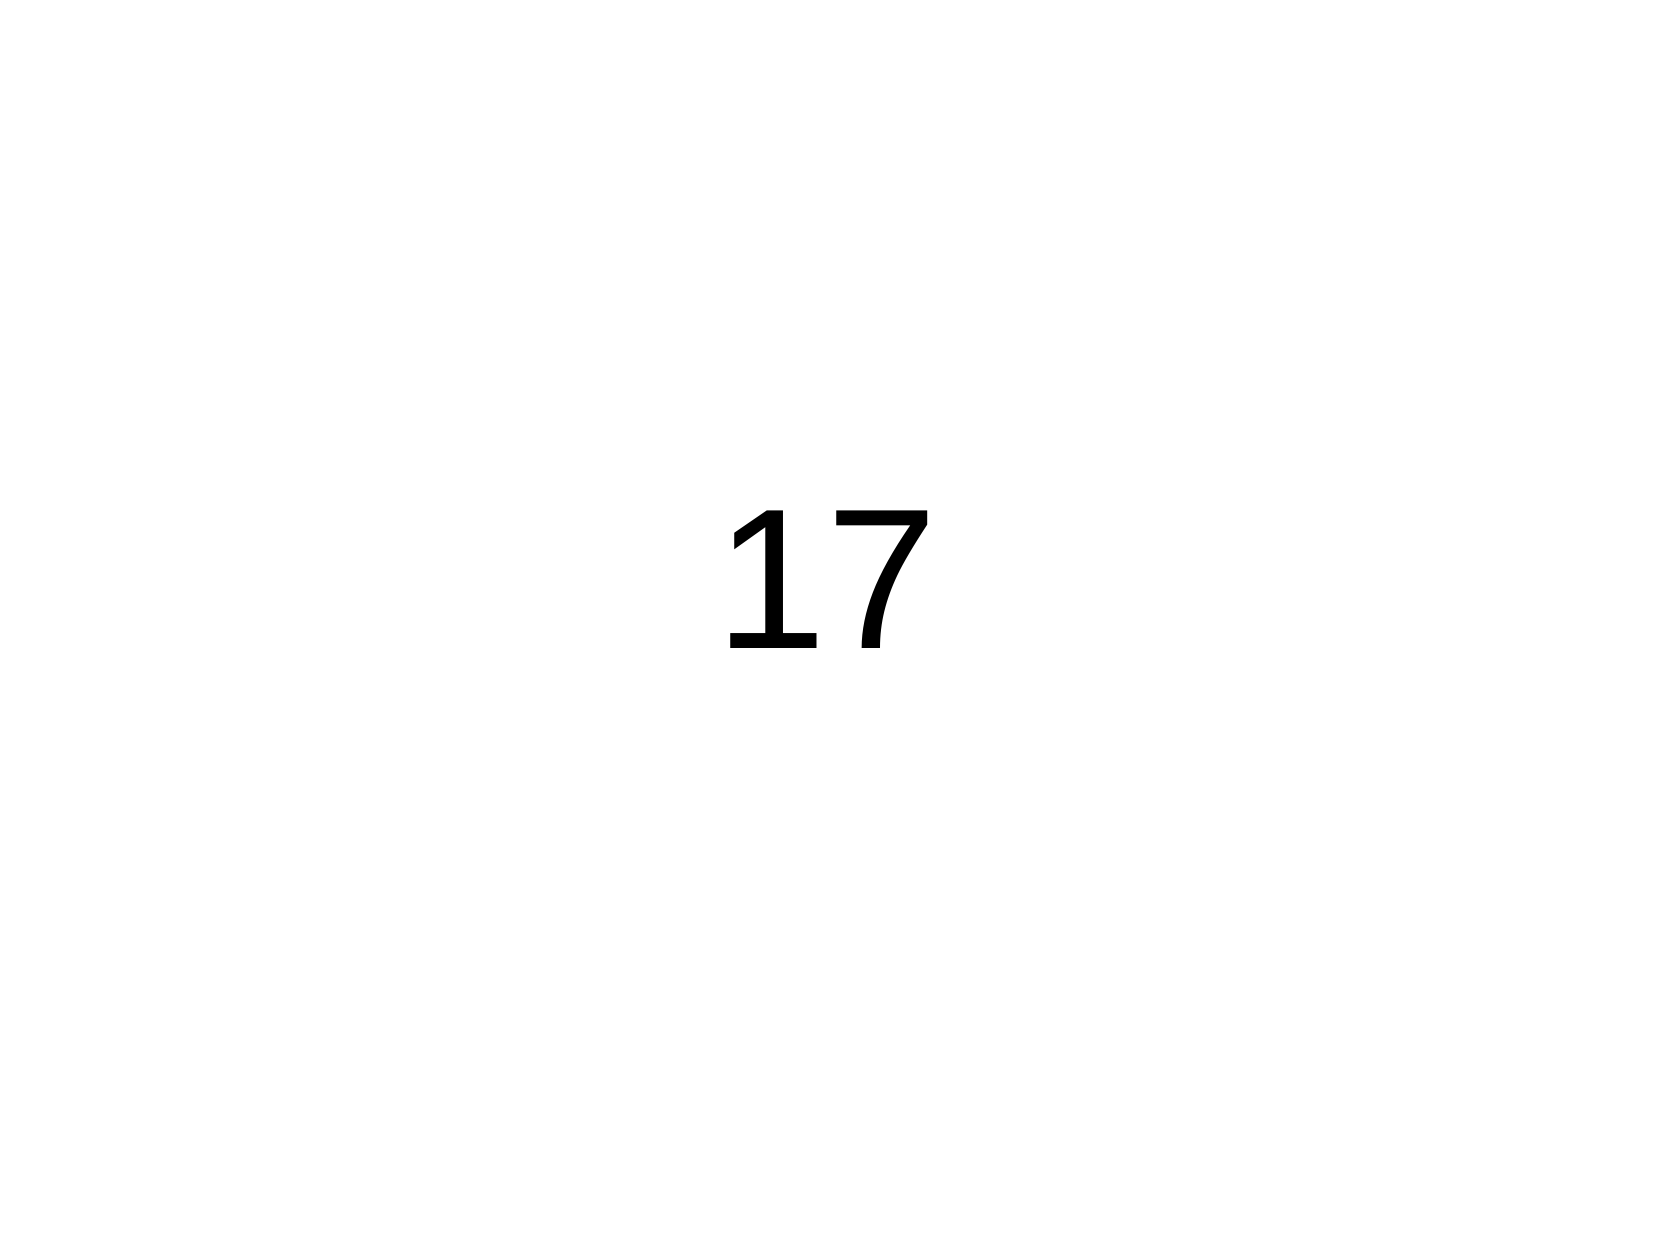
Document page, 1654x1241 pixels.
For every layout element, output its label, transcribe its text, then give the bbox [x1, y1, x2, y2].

subtitle 17 [82, 49, 1571, 1109]
